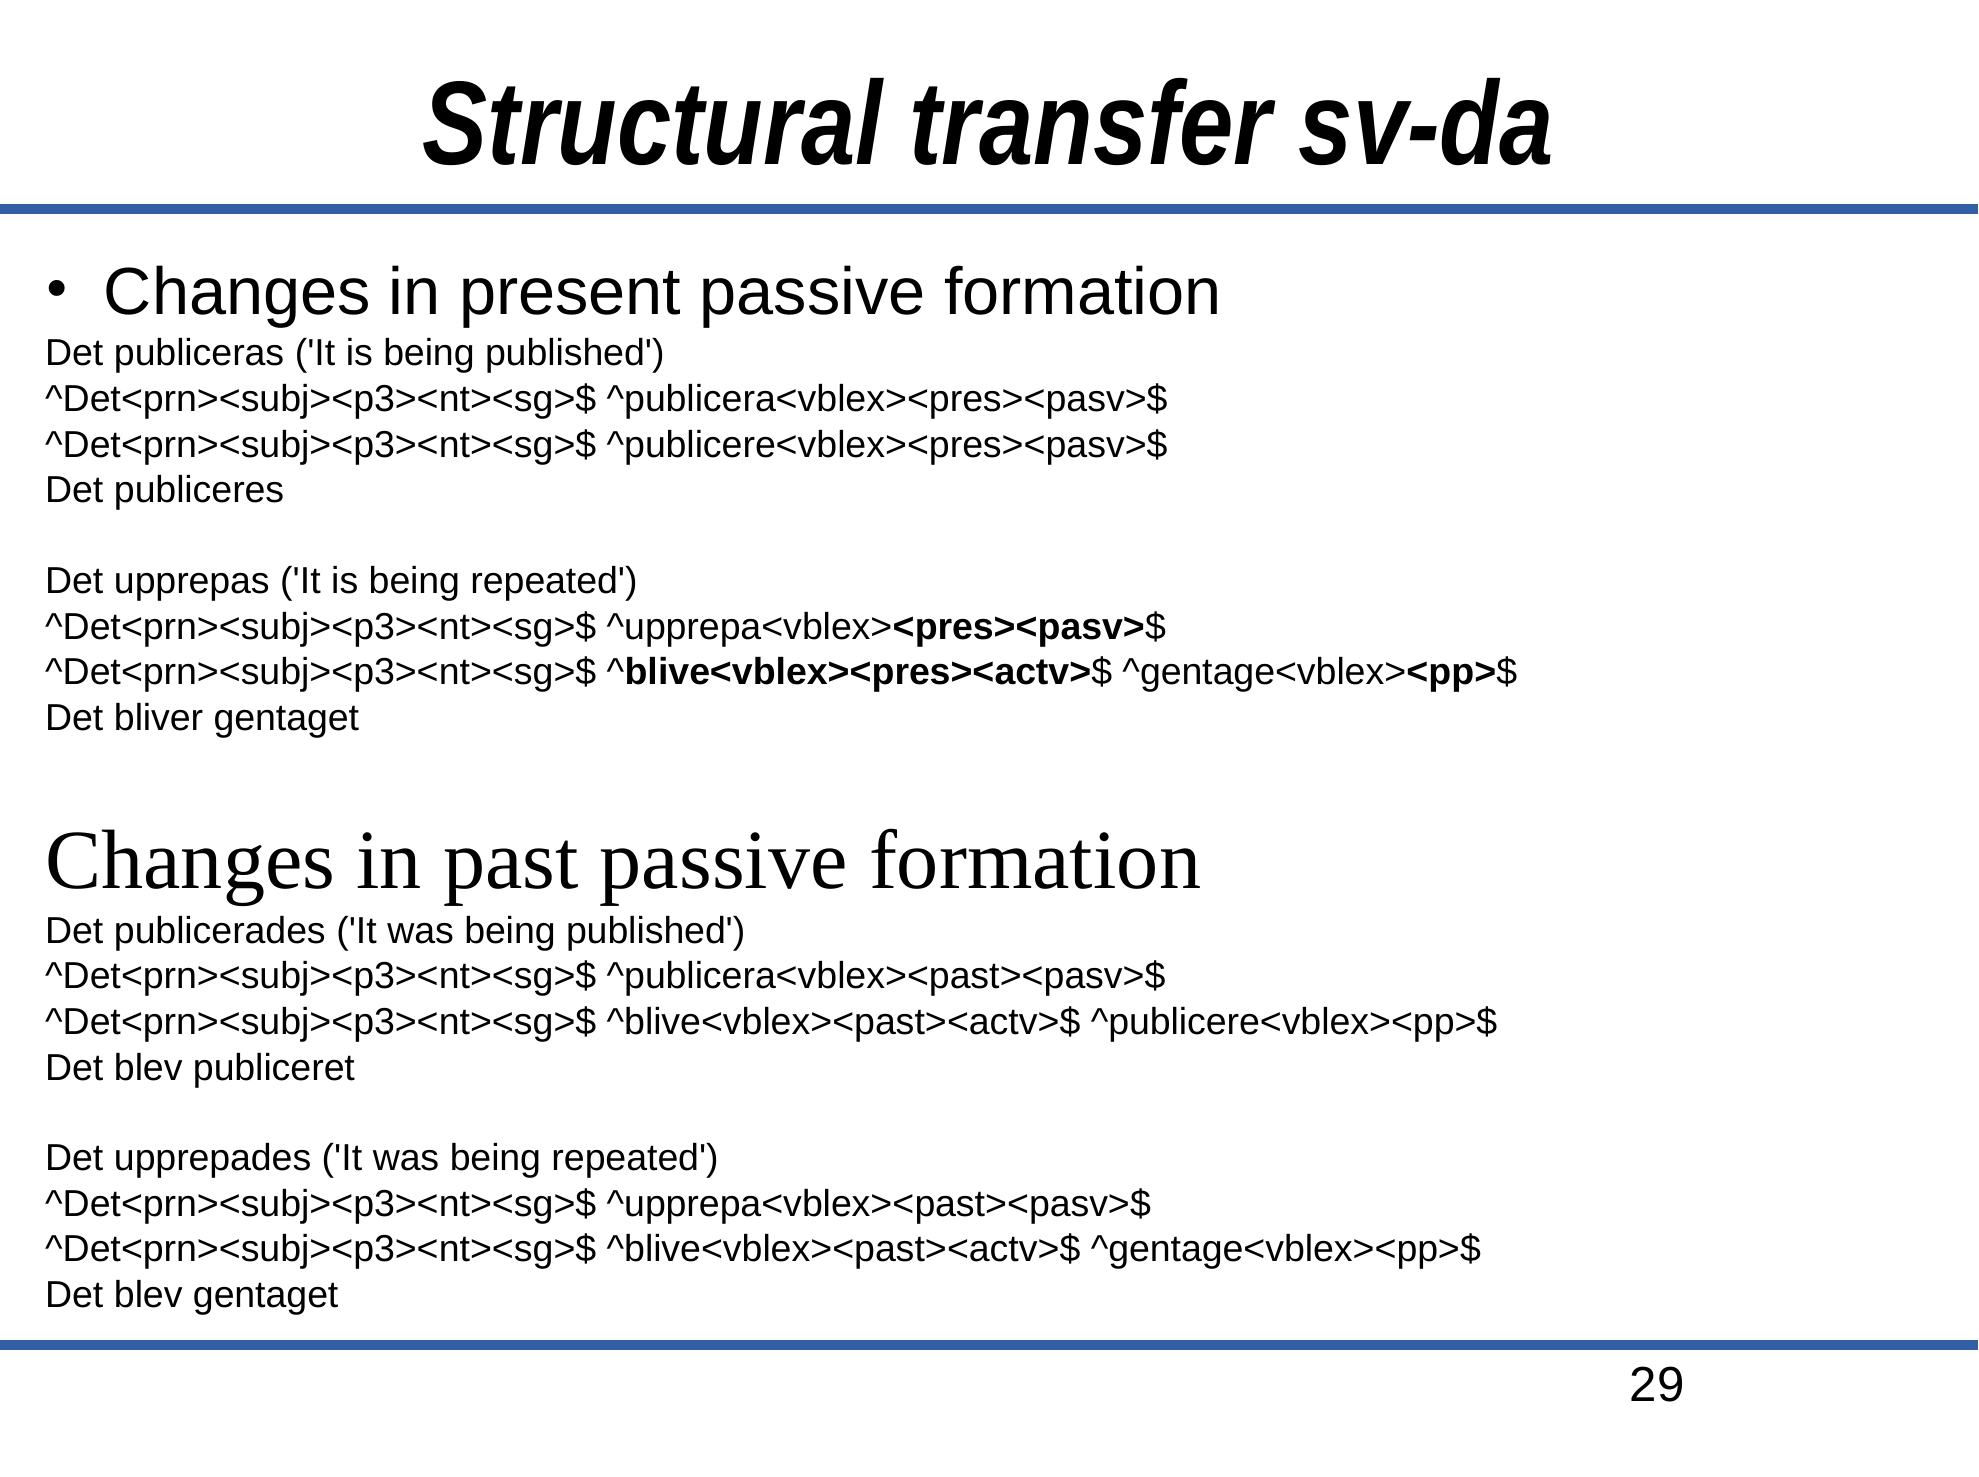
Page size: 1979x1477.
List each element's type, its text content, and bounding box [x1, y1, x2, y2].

list Changes in present passive formation Det publiceras ('It is being published') ^Det<prn><subj><p3><nt><sg>$ ^publicera<vblex><pres><pasv>$ ^Det<prn><subj><p3><nt><sg>$ ^publicere<vblex><pres><pasv>$ Det publiceres Det upprepas ('It is being repeated') ^Det<prn><subj><p3><nt><sg>$ ^upprepa<vblex><pres><pasv>$ ^Det<prn><subj><p3><nt><sg>$ ^blive<vblex><pres><actv>$ ^gentage<vblex><pp>$ Det bliver gentaget Changes in past passive formation Det publicerades ('It was being published') ^Det<prn><subj><p3><nt><sg>$ ^publicera<vblex><past><pasv>$ ^Det<prn><subj><p3><nt><sg>$ ^blive<vblex><past><actv>$ ^publicere<vblex><pp>$ Det blev publiceret Det upprepades ('It was being repeated') ^Det<prn><subj><p3><nt><sg>$ ^upprepa<vblex><past><pasv>$ ^Det<prn><subj><p3><nt><sg>$ ^blive<vblex><past><actv>$ ^gentage<vblex><pp>$ Det blev gentaget [29, 239, 1949, 1415]
title Structural transfer sv-da [0, 30, 1979, 203]
